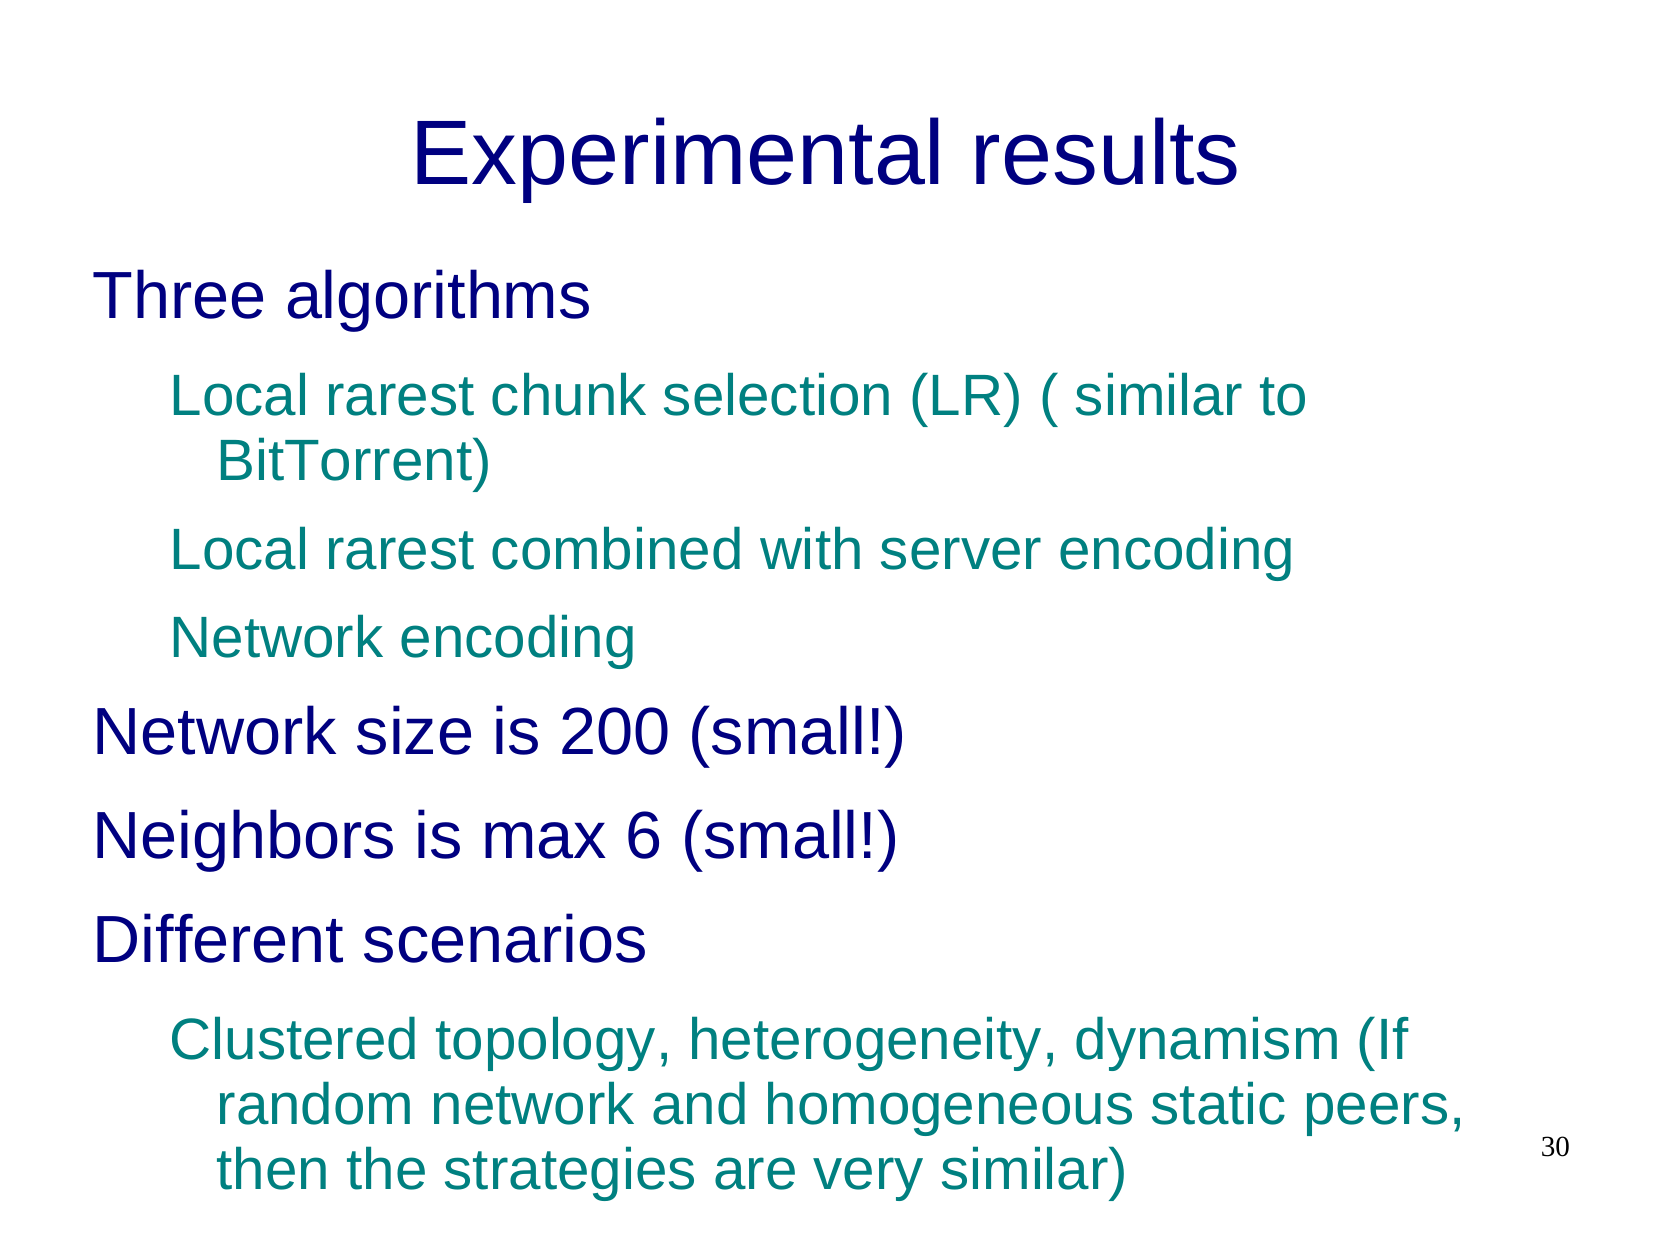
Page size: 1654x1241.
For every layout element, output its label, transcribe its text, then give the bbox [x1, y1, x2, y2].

list Three algorithms Local rarest chunk selection (LR) ( similar to BitTorrent) Local rarest combined with server encoding Network encoding Network size is 200 (small!) Neighbors is max 6 (small!) Different scenarios Clustered topology, heterogeneity, dynamism (If random network and homogeneous static peers, then the strategies are very similar) [75, 258, 1563, 1201]
title Experimental results [82, 49, 1571, 257]
